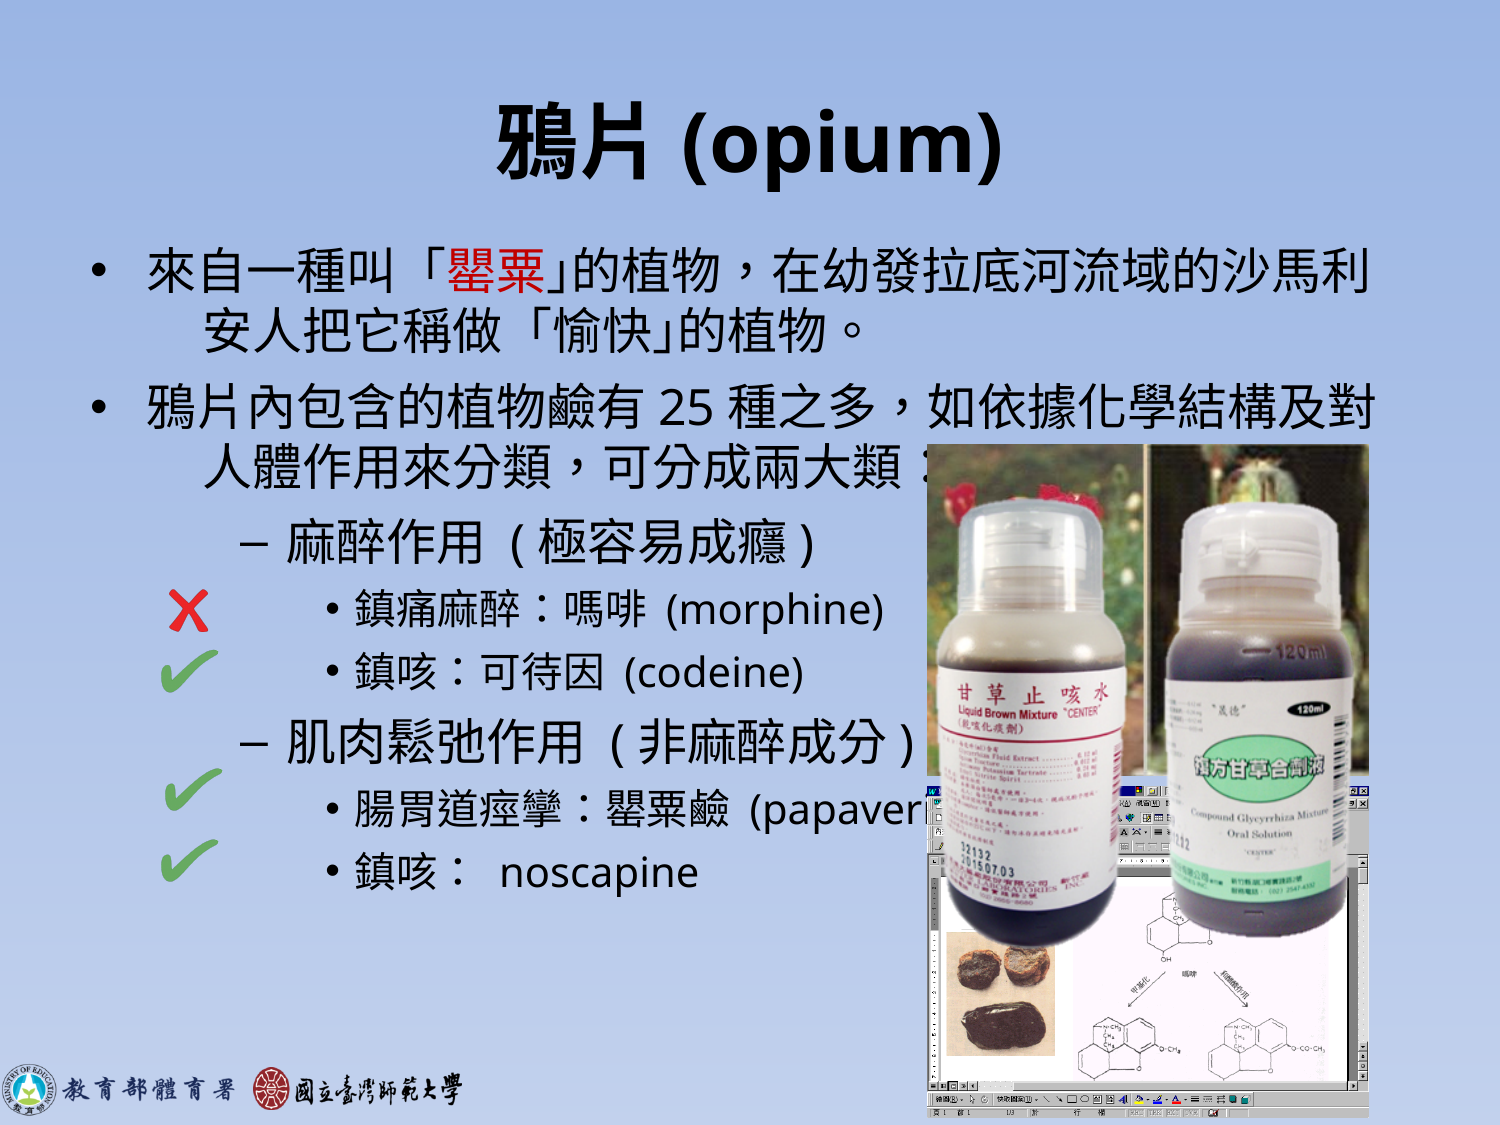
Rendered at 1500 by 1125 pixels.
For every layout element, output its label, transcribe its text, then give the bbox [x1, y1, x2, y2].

list 來自一種叫「罌粟｣的植物，在幼發拉底河流域的沙馬利安人把它稱做「愉快｣的植物。 鴉片內包含的植物鹼有25種之多，如依據化學結構及對人體作用來分類，可分成兩大類： 麻醉作用 (極容易成癮) 鎮痛麻醉：嗎啡 (morphine) 鎮咳：可待因 (codeine) 肌肉鬆弛作用 (非麻醉成分) 腸胃道痙攣：罌粟鹼 (papaverine) 鎮咳： noscapine [75, 231, 1426, 906]
title 鴉片(opium) [75, 45, 1426, 231]
picture [156, 751, 223, 823]
picture [152, 589, 219, 705]
picture [152, 822, 219, 894]
picture [868, 444, 1421, 1118]
